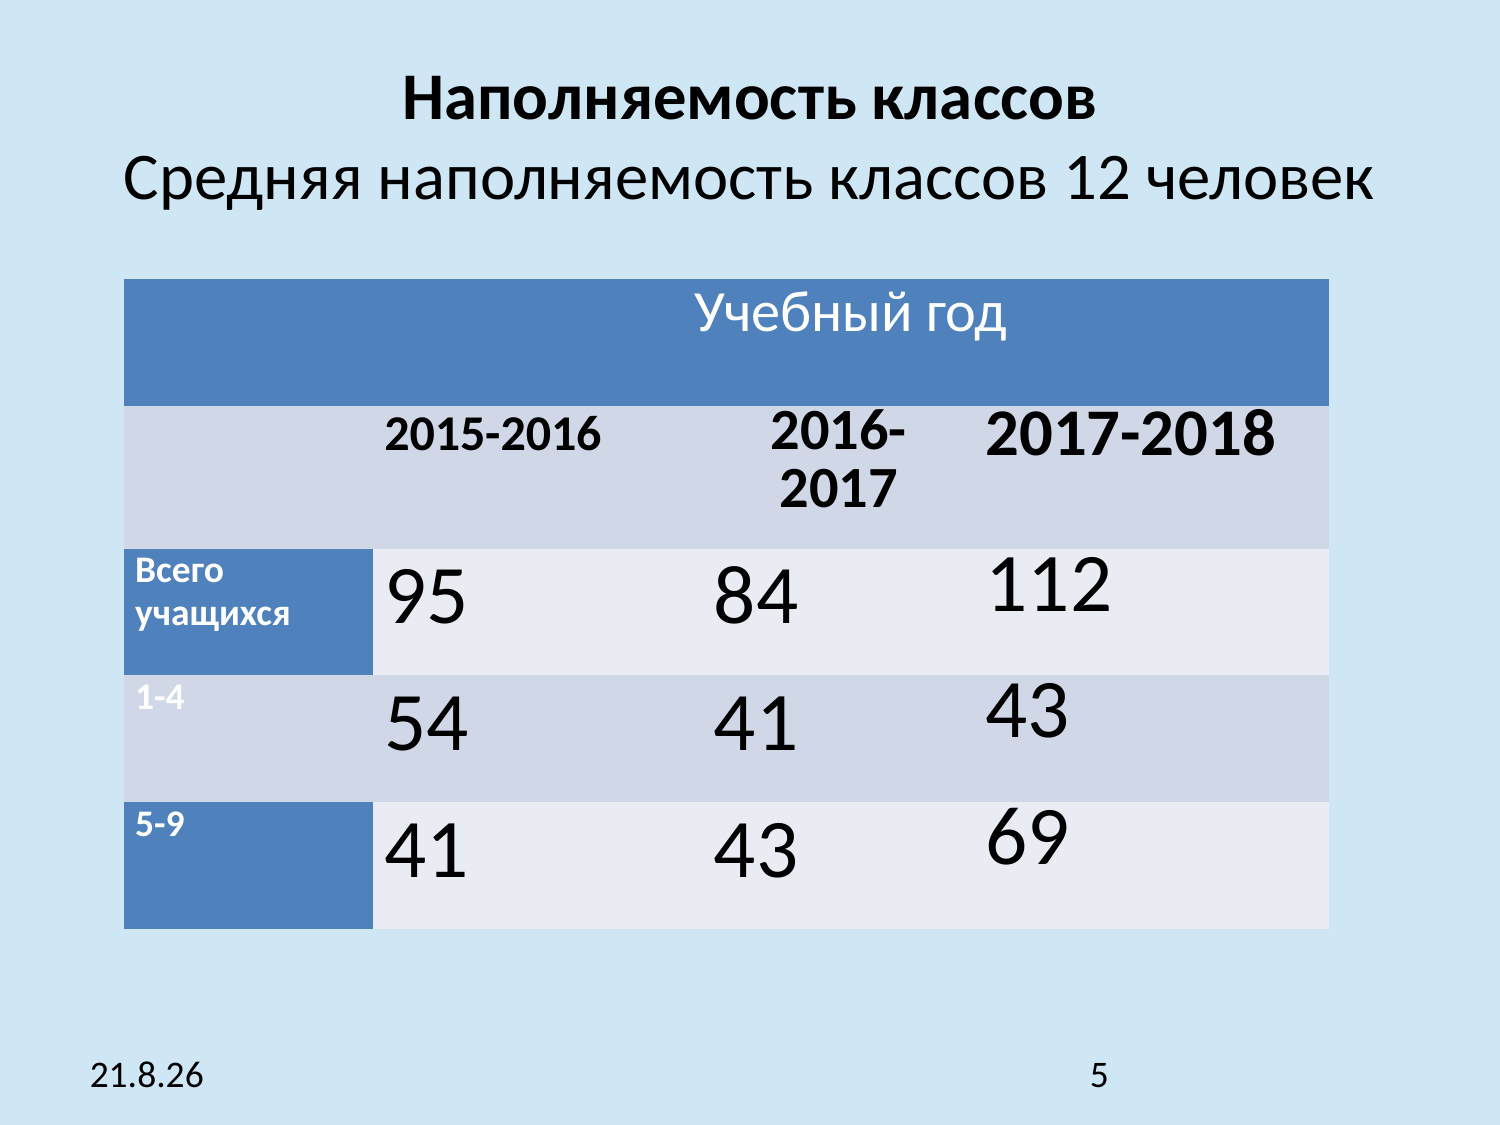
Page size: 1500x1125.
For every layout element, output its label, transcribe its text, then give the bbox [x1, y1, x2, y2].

table_cell 43 [703, 802, 974, 929]
table_cell 1-4 [124, 675, 373, 802]
slide_number 29.4.19 [75, 1042, 425, 1103]
slide_number <номер> [1074, 1042, 1425, 1103]
table_cell Всего учащихся [124, 549, 373, 675]
table_cell 2017-2018 [974, 406, 1329, 549]
table_cell 2016-2017 [703, 406, 974, 549]
title Наполняемость классов Средняя наполняемость классов 12 человек [75, 45, 1425, 233]
table_cell 41 [373, 802, 703, 929]
table_cell 2015-2016 [373, 406, 703, 549]
table_header [124, 279, 373, 406]
table_cell 54 [373, 675, 703, 802]
table_cell 84 [703, 549, 974, 675]
table_cell 95 [373, 549, 703, 675]
table_cell 112 [974, 549, 1329, 675]
table_cell [124, 406, 373, 549]
table_cell 43 [974, 675, 1329, 802]
table_cell 69 [974, 802, 1329, 929]
table_header Учебный год [373, 279, 1329, 406]
table_cell 5-9 [124, 802, 373, 929]
table_cell 41 [703, 675, 974, 802]
